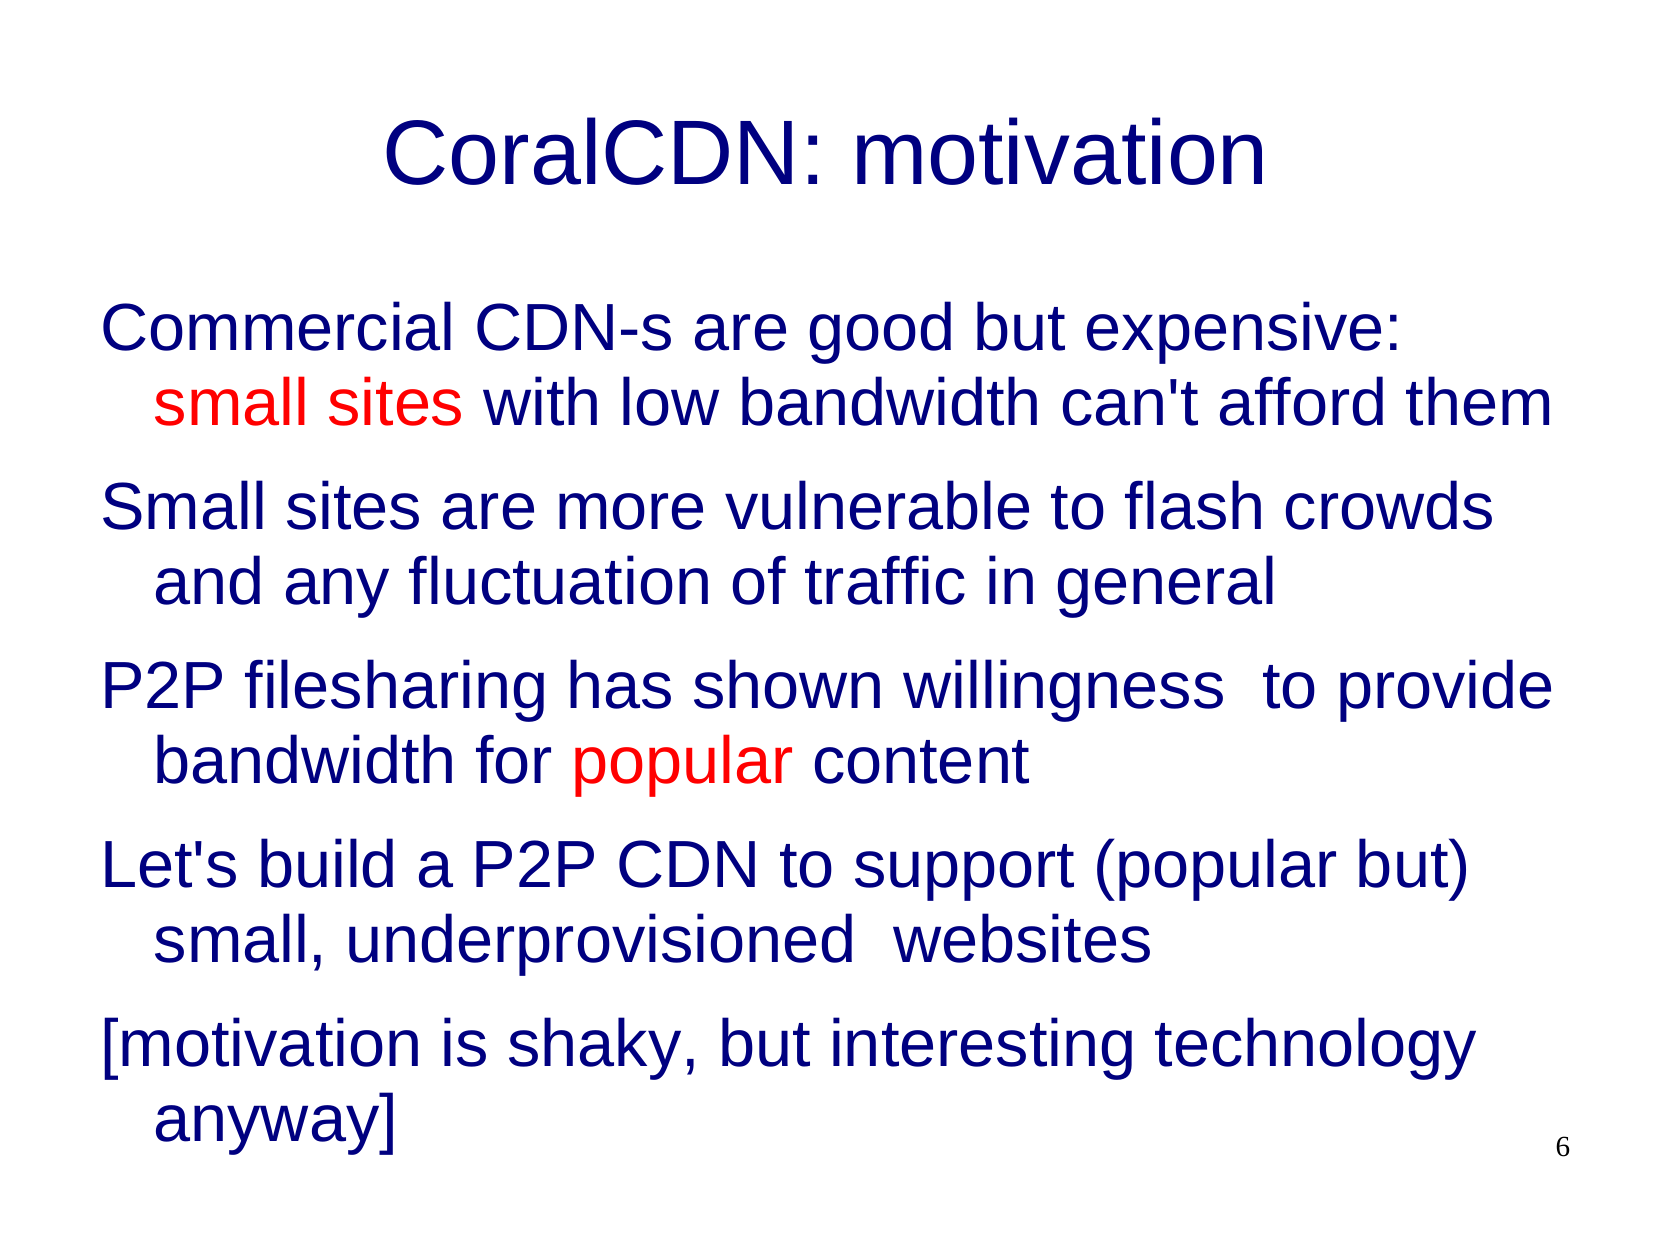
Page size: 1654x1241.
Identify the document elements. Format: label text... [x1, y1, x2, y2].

list Commercial CDN-s are good but expensive: small sites with low bandwidth can't afford them Small sites are more vulnerable to flash crowds and any fluctuation of traffic in general P2P filesharing has shown willingness to provide bandwidth for popular content Let's build a P2P CDN to support (popular but) small, underprovisioned websites [motivation is shaky, but interesting technology anyway] [82, 290, 1571, 1157]
title CoralCDN: motivation [82, 49, 1571, 257]
